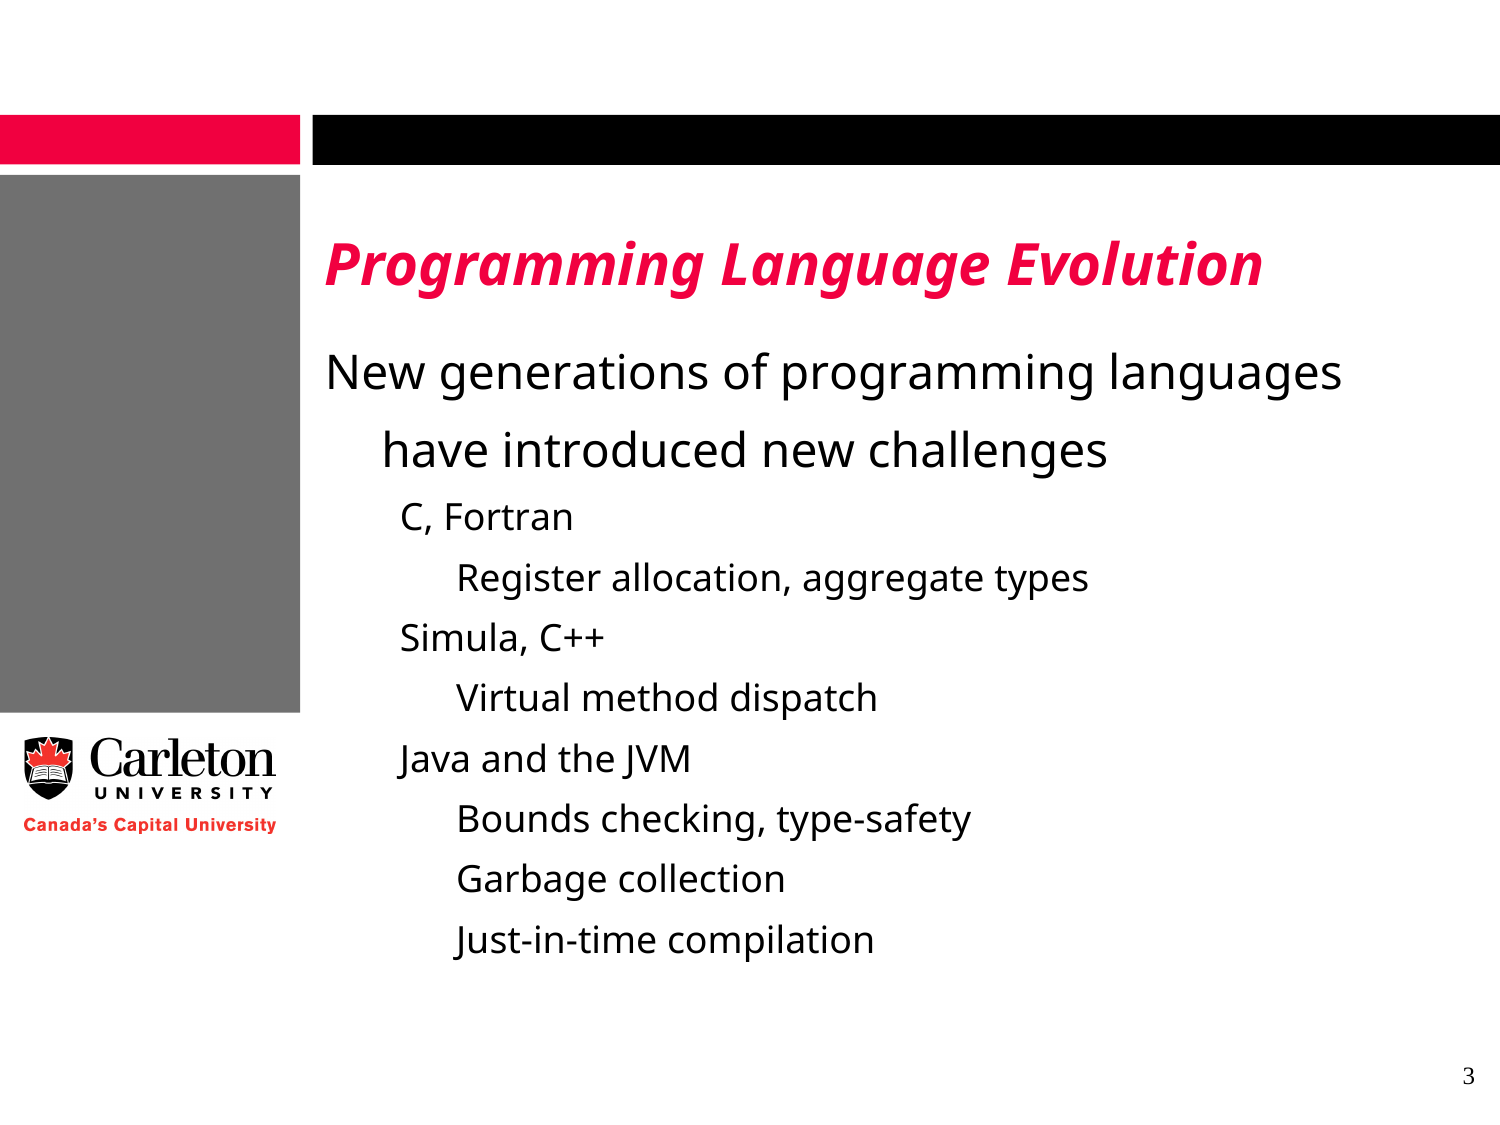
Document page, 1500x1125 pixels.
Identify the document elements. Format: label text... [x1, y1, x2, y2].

title Programming Language Evolution [324, 194, 1450, 324]
picture [24, 737, 276, 834]
list New generations of programming languages have introduced new challenges C, Fortran Register allocation, aggregate types Simula, C++ Virtual method dispatch Java and the JVM Bounds checking, type-safety Garbage collection Just-in-time compilation [324, 324, 1450, 1036]
